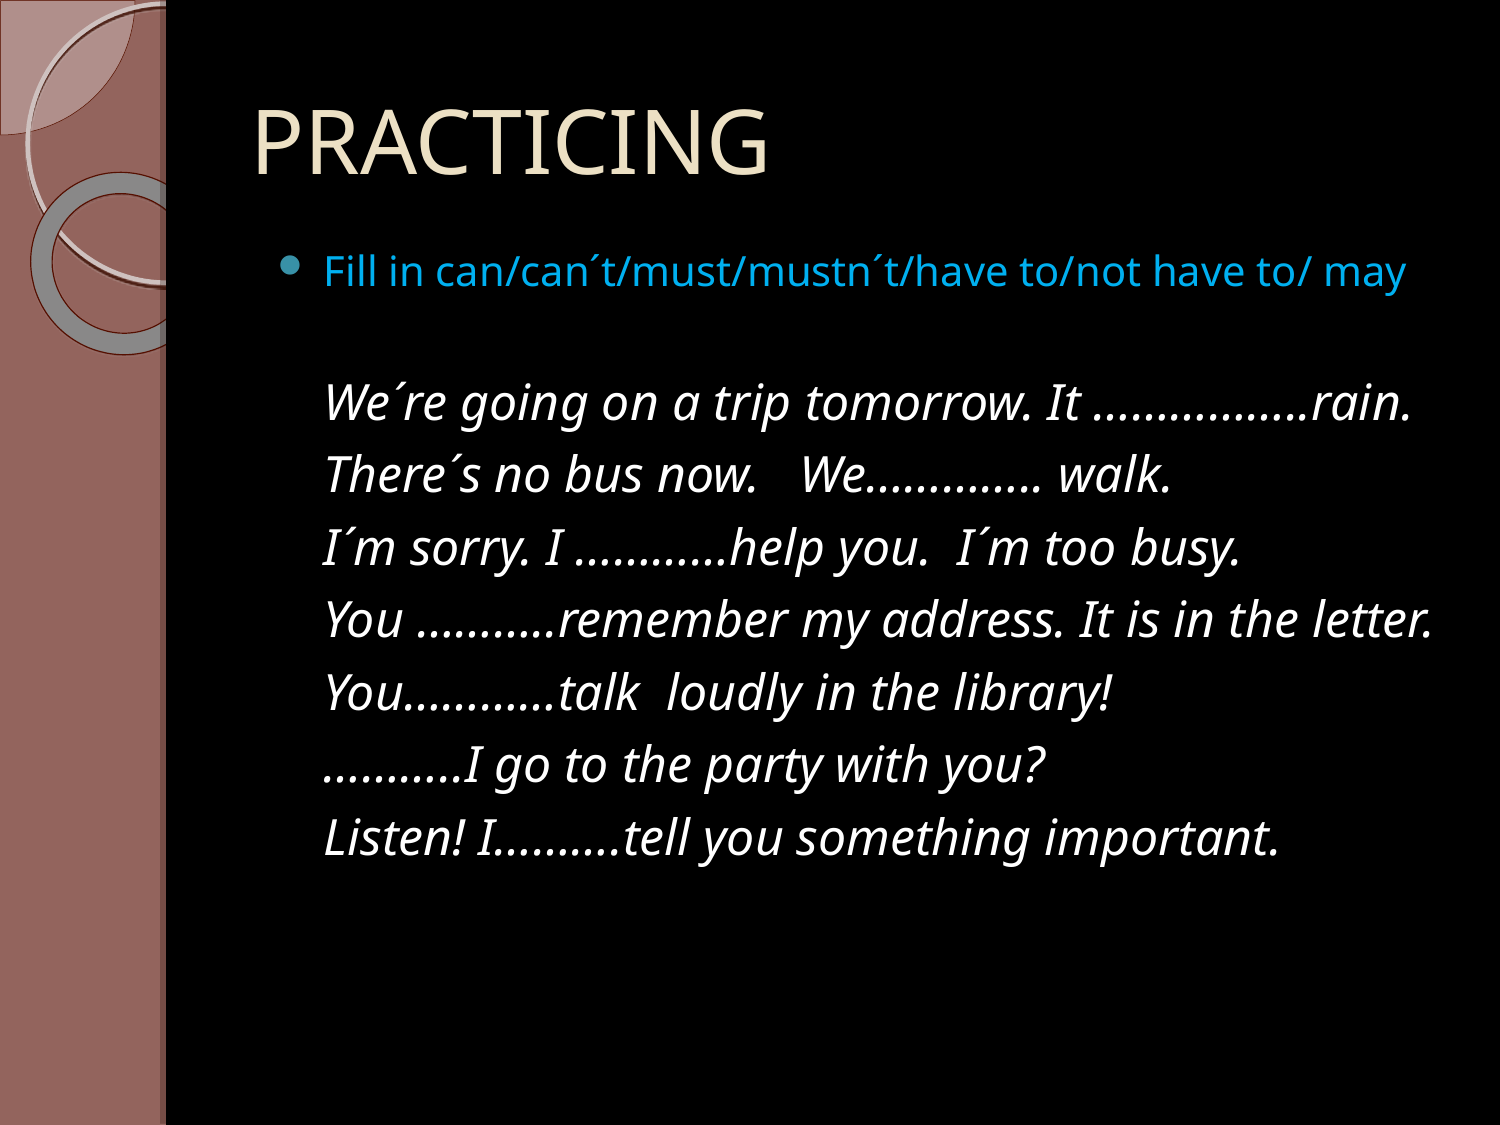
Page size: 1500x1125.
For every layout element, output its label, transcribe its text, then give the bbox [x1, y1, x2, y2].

list Fill in can/can´t/must/mustn´t/have to/not have to/ may We´re going on a trip tomorrow. It ……………..rain. There´s no bus now. We………….. walk. I´m sorry. I …………help you. I´m too busy. You ………..remember my address. It is in the letter. You…………talk loudly in the library! ………..I go to the party with you? Listen! I……….tell you something important. [235, 237, 1466, 1026]
title PRACTICING [235, 45, 1466, 233]
